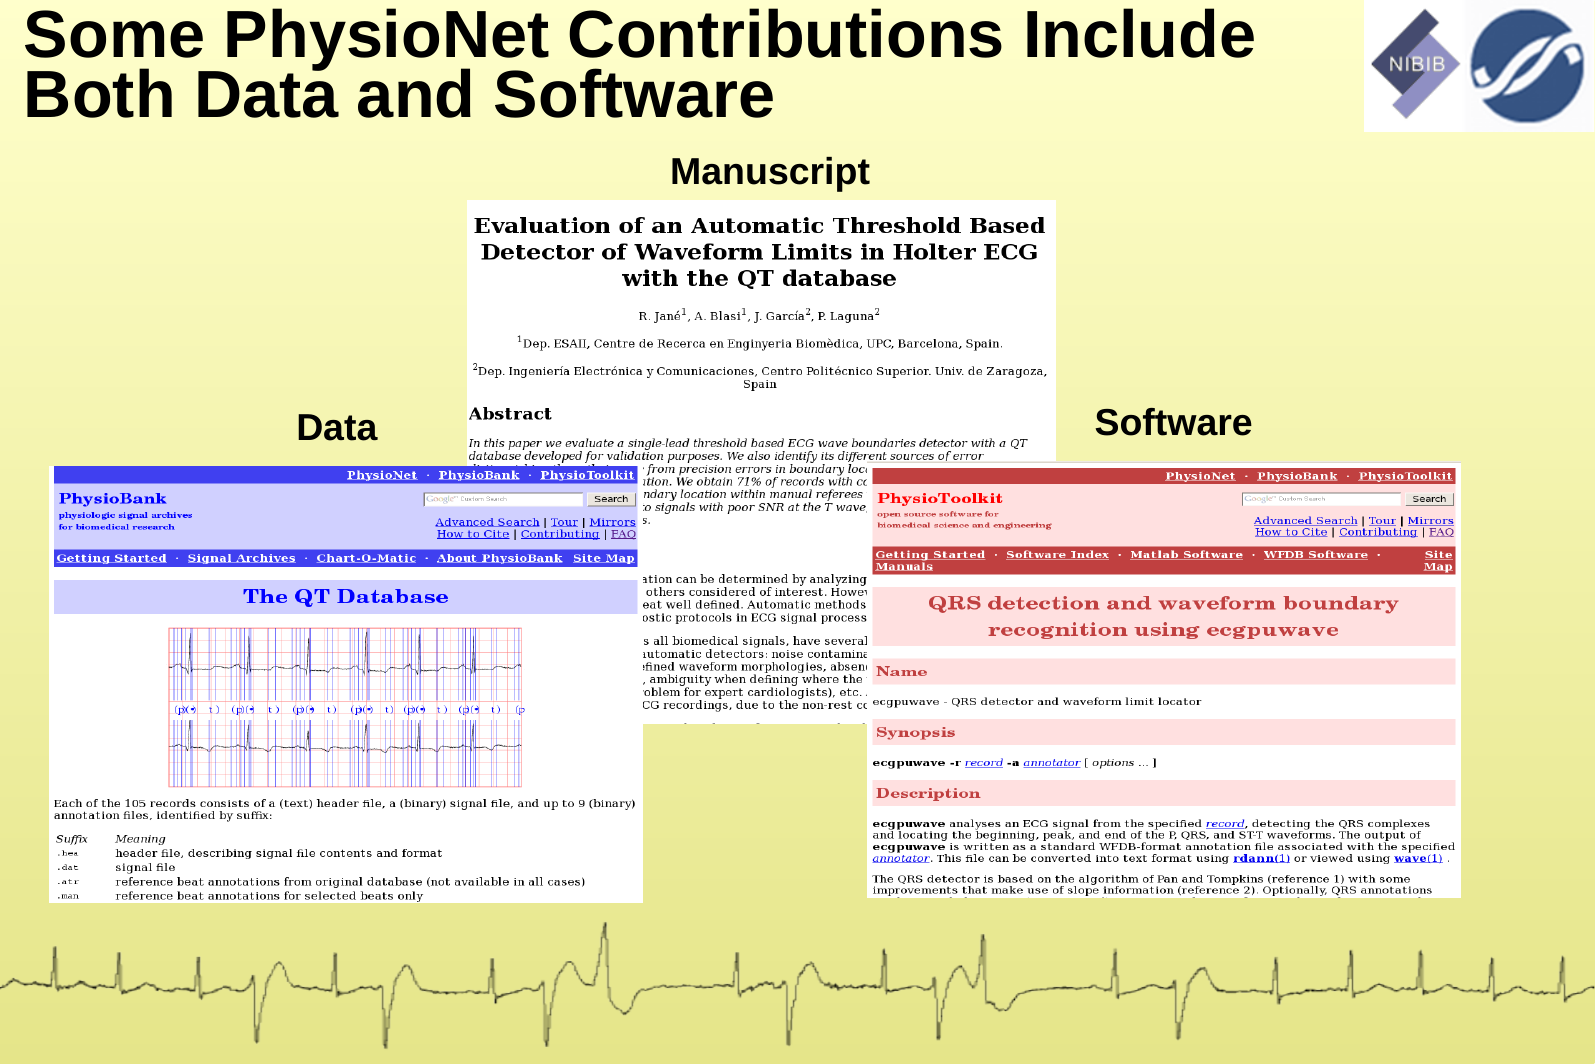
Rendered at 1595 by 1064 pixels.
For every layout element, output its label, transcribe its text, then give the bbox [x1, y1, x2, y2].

picture [1364, 0, 1595, 132]
text_box Data [281, 406, 393, 456]
text_box Some PhysioNet Contributions Include Both Data and Software [9, 1, 1291, 138]
text_box Software [1079, 400, 1268, 451]
picture [0, 913, 1595, 1064]
text_box Manuscript [655, 150, 886, 200]
picture [49, 200, 1461, 903]
